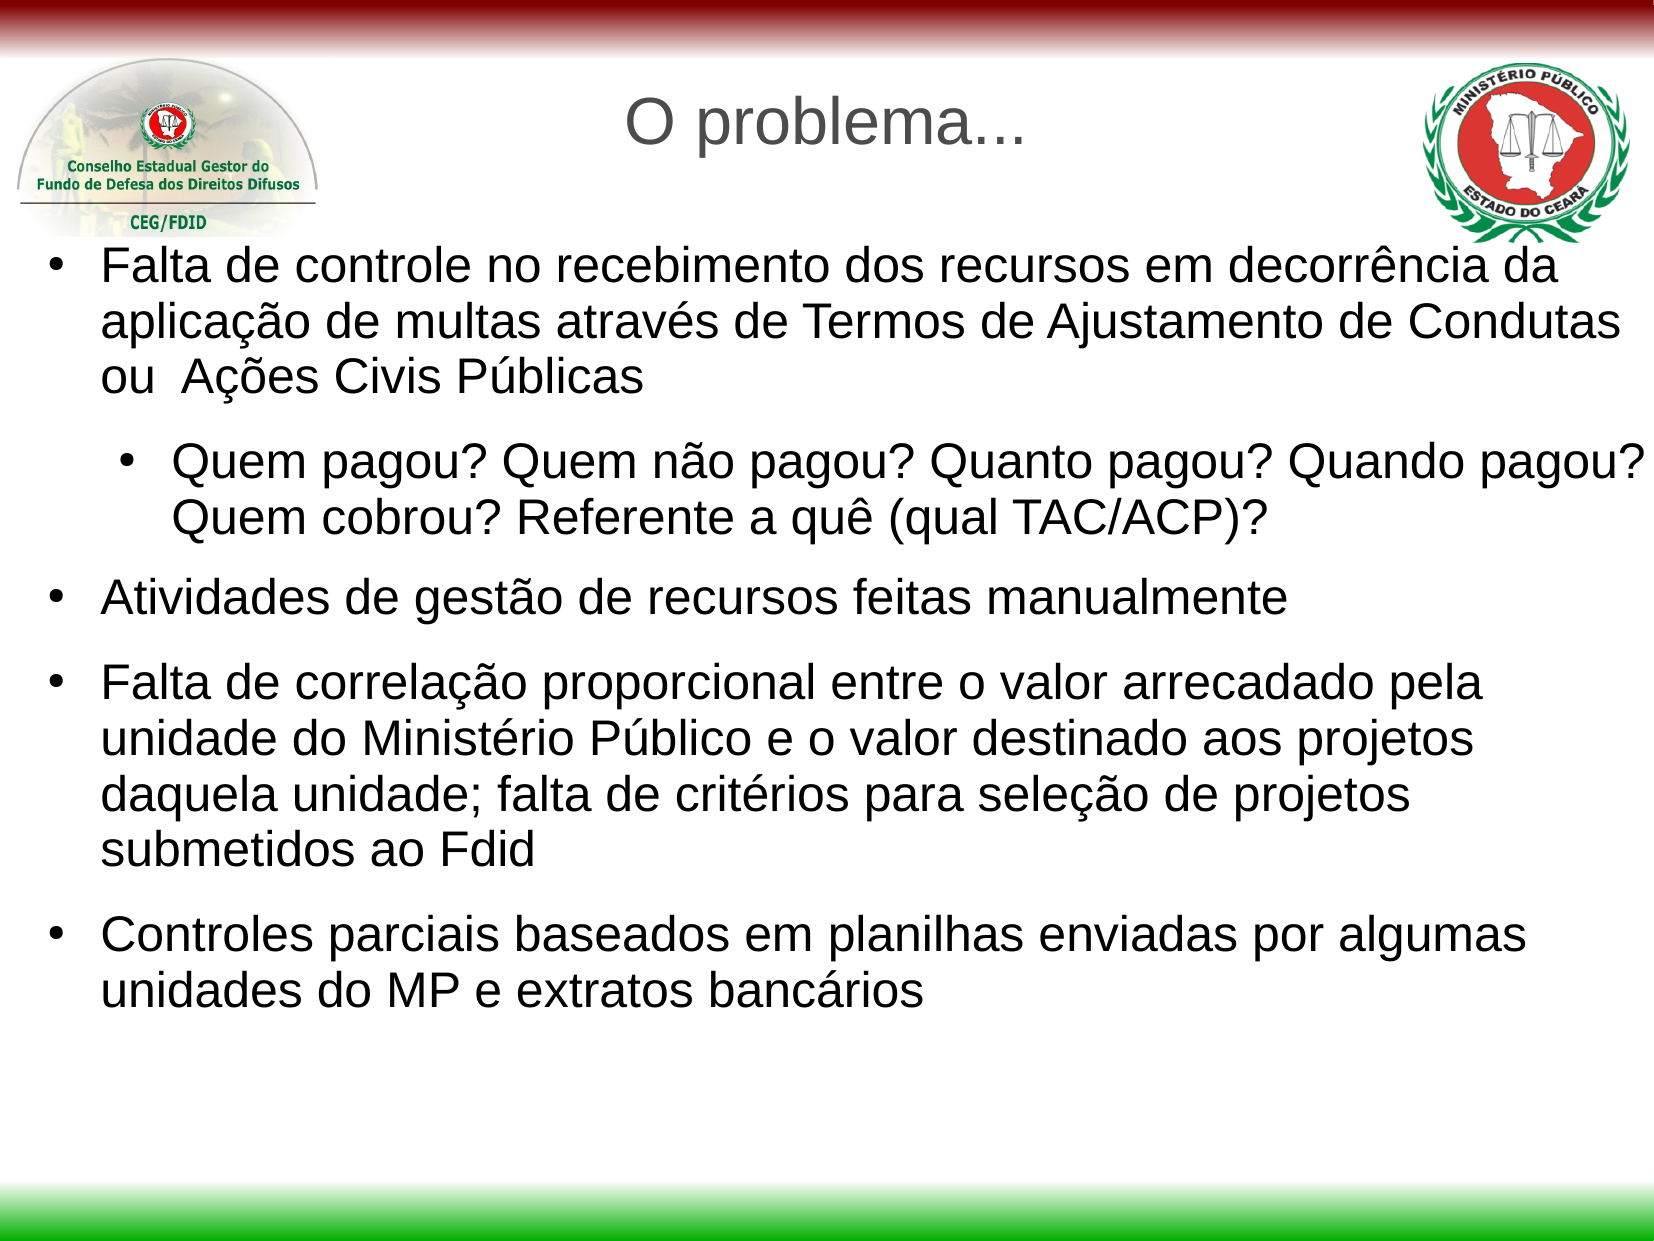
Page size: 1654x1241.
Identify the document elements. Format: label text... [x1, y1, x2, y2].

picture [5, 58, 331, 237]
title O problema... [0, 47, 1654, 195]
picture [1423, 63, 1630, 243]
list Falta de controle no recebimento dos recursos em decorrência da aplicação de multas através de Termos de Ajustamento de Condutas ou Ações Civis Públicas Quem pagou? Quem não pagou? Quanto pagou? Quando pagou? Quem cobrou? Referente a quê (qual TAC/ACP)? Atividades de gestão de recursos feitas manualmente Falta de correlação proporcional entre o valor arrecadado pela unidade do Ministério Público e o valor destinado aos projetos daquela unidade; falta de critérios para seleção de projetos submetidos ao Fdid Controles parciais baseados em planilhas enviadas por algumas unidades do MP e extratos bancários [29, 237, 1654, 1182]
